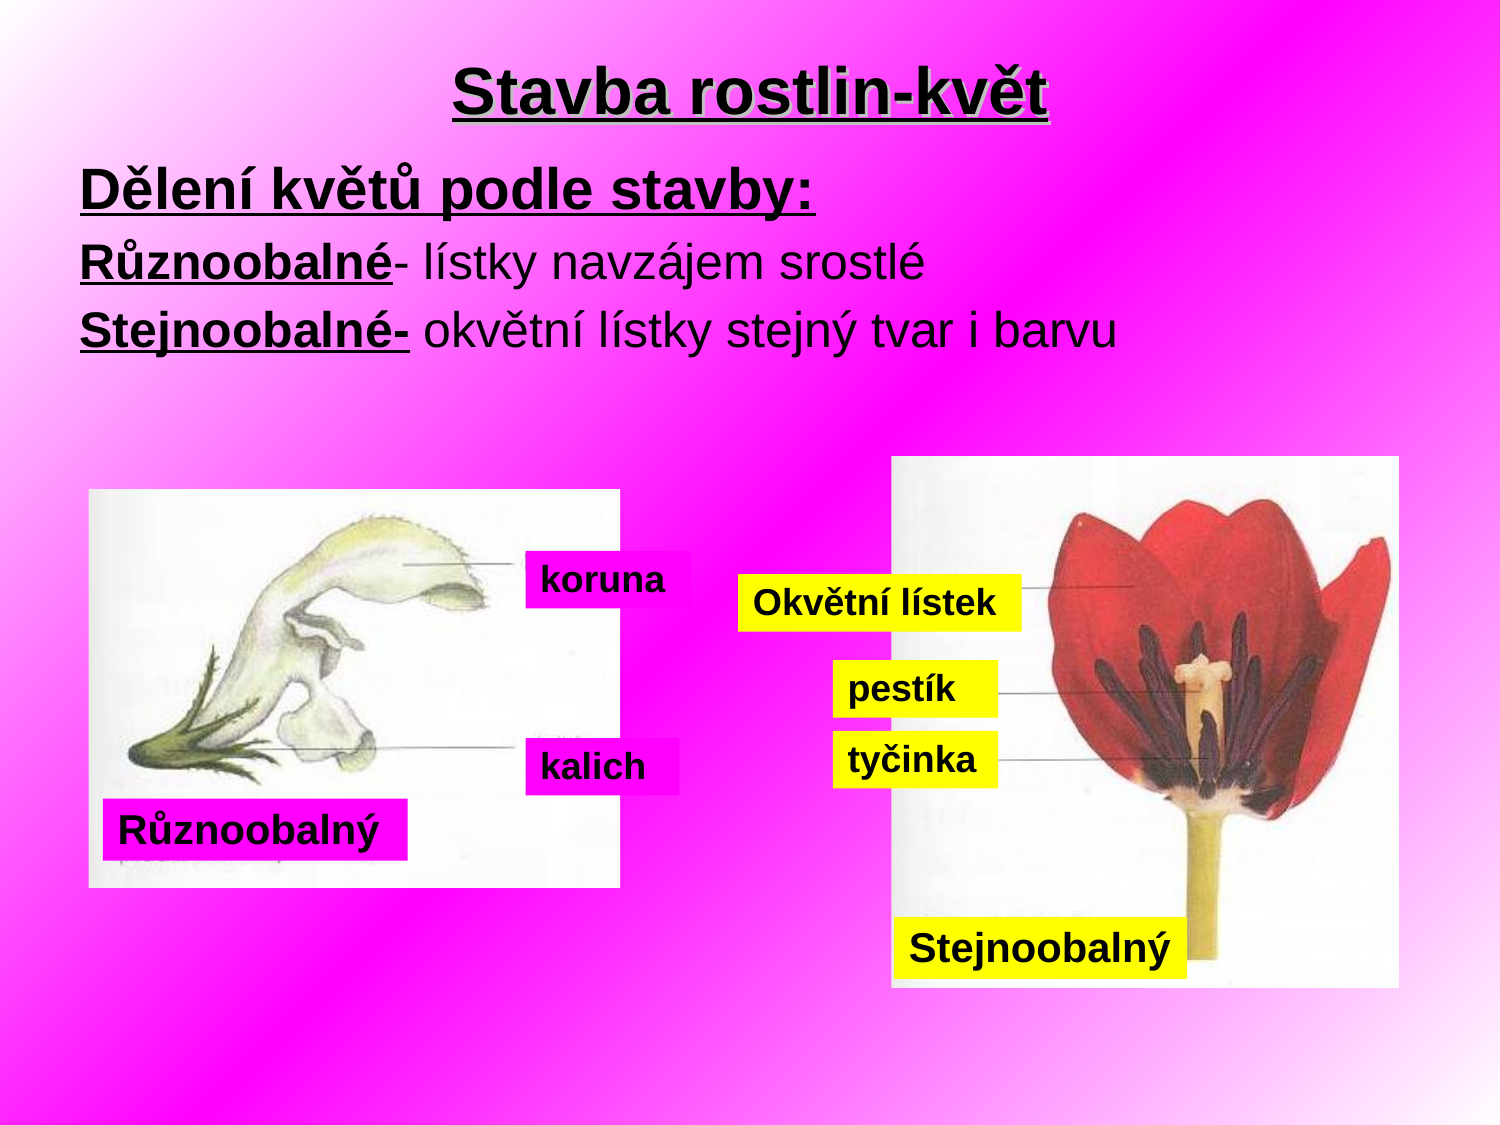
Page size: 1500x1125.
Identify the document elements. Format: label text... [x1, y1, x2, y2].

picture [88, 489, 621, 888]
text_box Různoobalný [102, 798, 408, 861]
title Stavba rostlin-květ [75, 43, 1426, 139]
text_box Okvětní lístek [738, 574, 1022, 632]
text_box tyčinka [832, 730, 999, 789]
text_box kalich [525, 738, 680, 796]
text_box pestík [832, 660, 999, 718]
list Dělení květů podle stavby: Různoobalné- lístky navzájem srostlé Stejnoobalné- okvětní lístky stejný tvar i barvu [64, 148, 1415, 1059]
picture [891, 456, 1399, 988]
text_box Stejnoobalný [894, 916, 1188, 979]
text_box koruna [525, 550, 691, 609]
